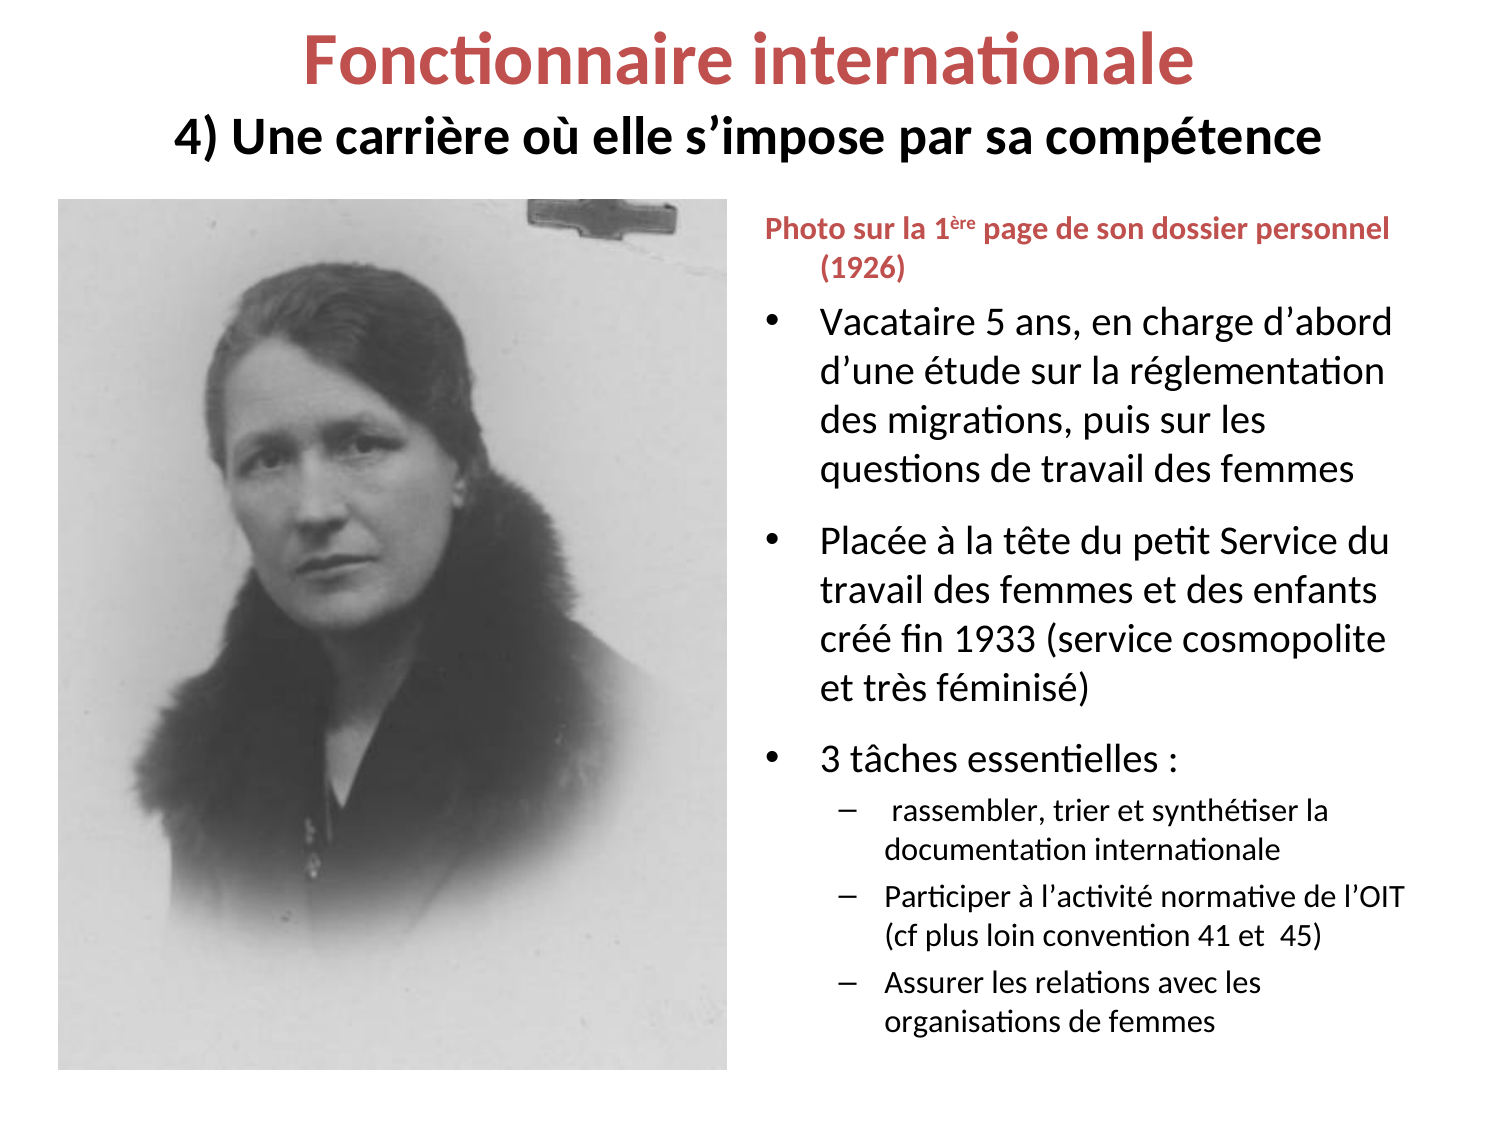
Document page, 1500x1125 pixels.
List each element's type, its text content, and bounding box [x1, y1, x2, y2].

list Photo sur la 1ère page de son dossier personnel (1926) Vacataire 5 ans, en charge d’abord d’une étude sur la réglementation des migrations, puis sur les questions de travail des femmes Placée à la tête du petit Service du travail des femmes et des enfants créé fin 1933 (service cosmopolite et très féminisé) 3 tâches essentielles : rassembler, trier et synthétiser la documentation internationale Participer à l’activité normative de l’OIT (cf plus loin convention 41 et 45) Assurer les relations avec les organisations de femmes [750, 199, 1426, 1055]
title Fonctionnaire internationale 4) Une carrière où elle s’impose par sa compétence [75, 128, 1426, 176]
picture [58, 199, 727, 1070]
